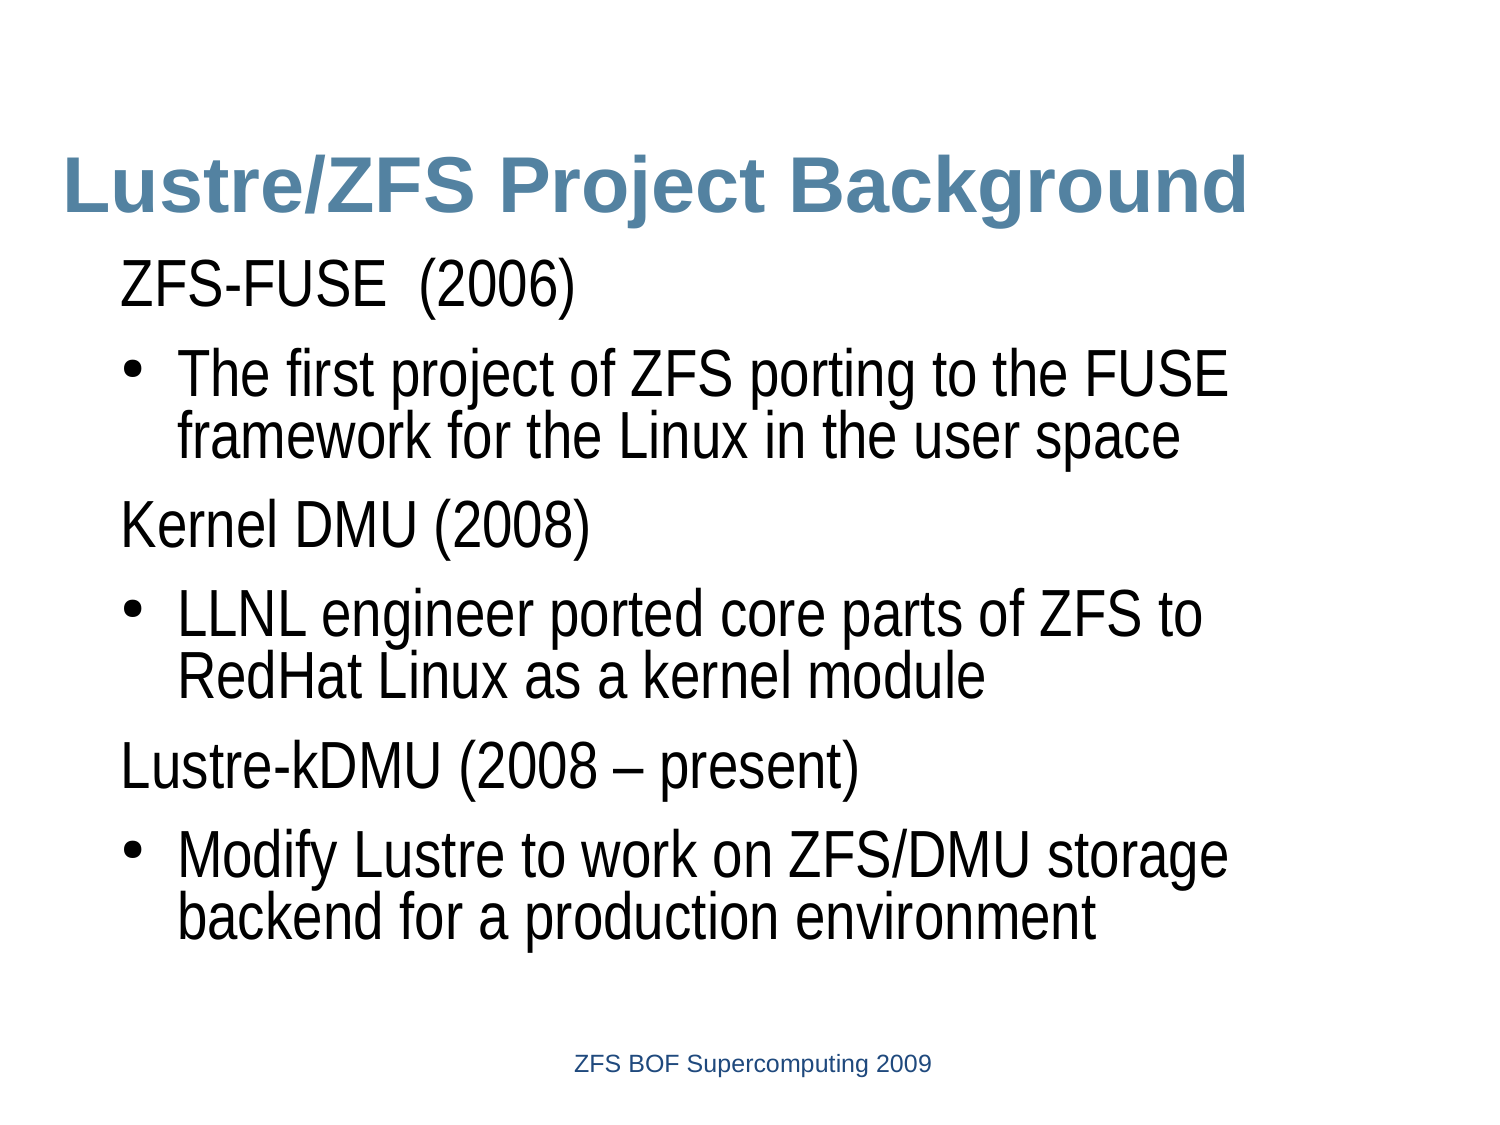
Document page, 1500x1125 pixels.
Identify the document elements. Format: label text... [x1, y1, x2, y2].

text_box ZFS BOF Supercomputing 2009 [491, 1058, 1015, 1112]
list ZFS-FUSE (2006) The first project of ZFS porting to the FUSE framework for the Linux in the user space Kernel DMU (2008) LLNL engineer ported core parts of ZFS to RedHat Linux as a kernel module Lustre-kDMU (2008 – present) Modify Lustre to work on ZFS/DMU storage backend for a production environment [64, 257, 1402, 1071]
title Lustre/ZFS Project Background [62, 122, 1425, 258]
